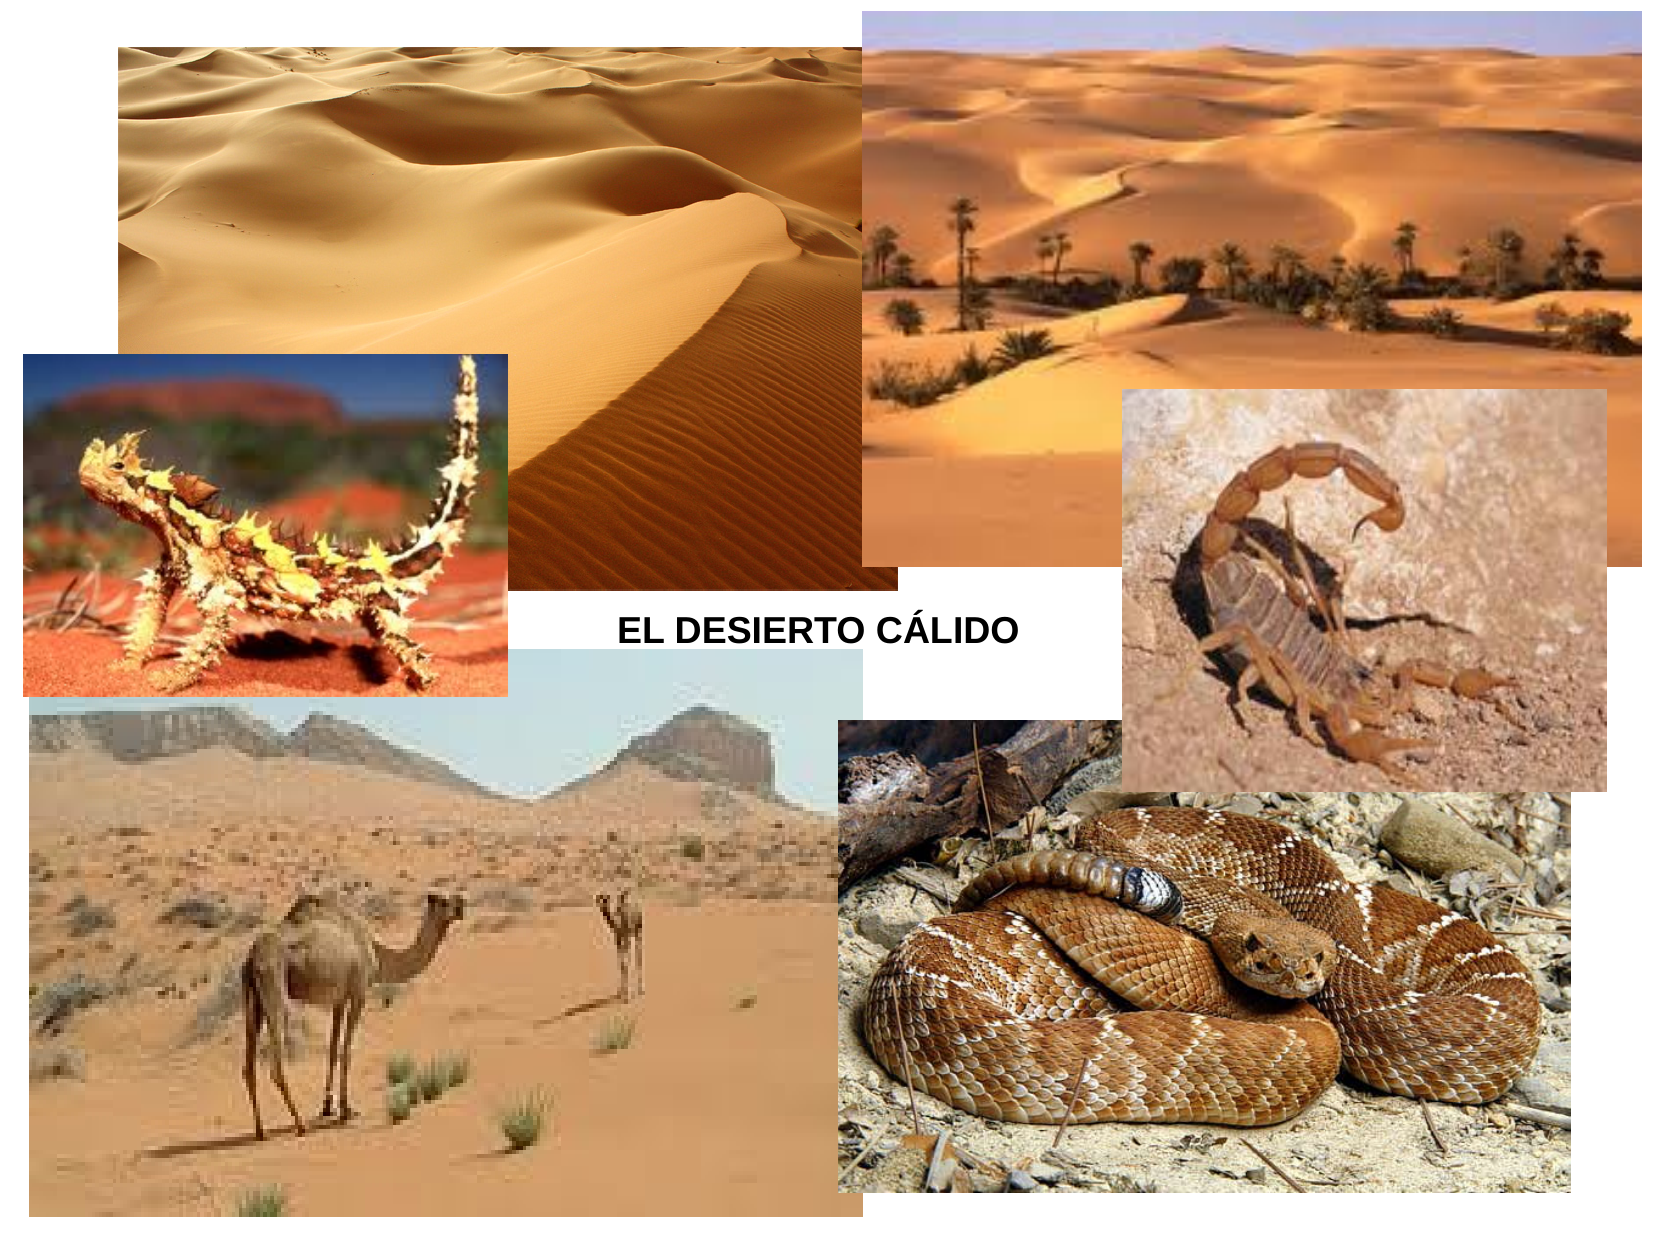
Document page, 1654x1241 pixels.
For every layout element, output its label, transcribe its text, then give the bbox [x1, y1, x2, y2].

picture [23, 11, 1642, 1217]
text_box EL DESIERTO CÁLIDO [602, 602, 1036, 660]
